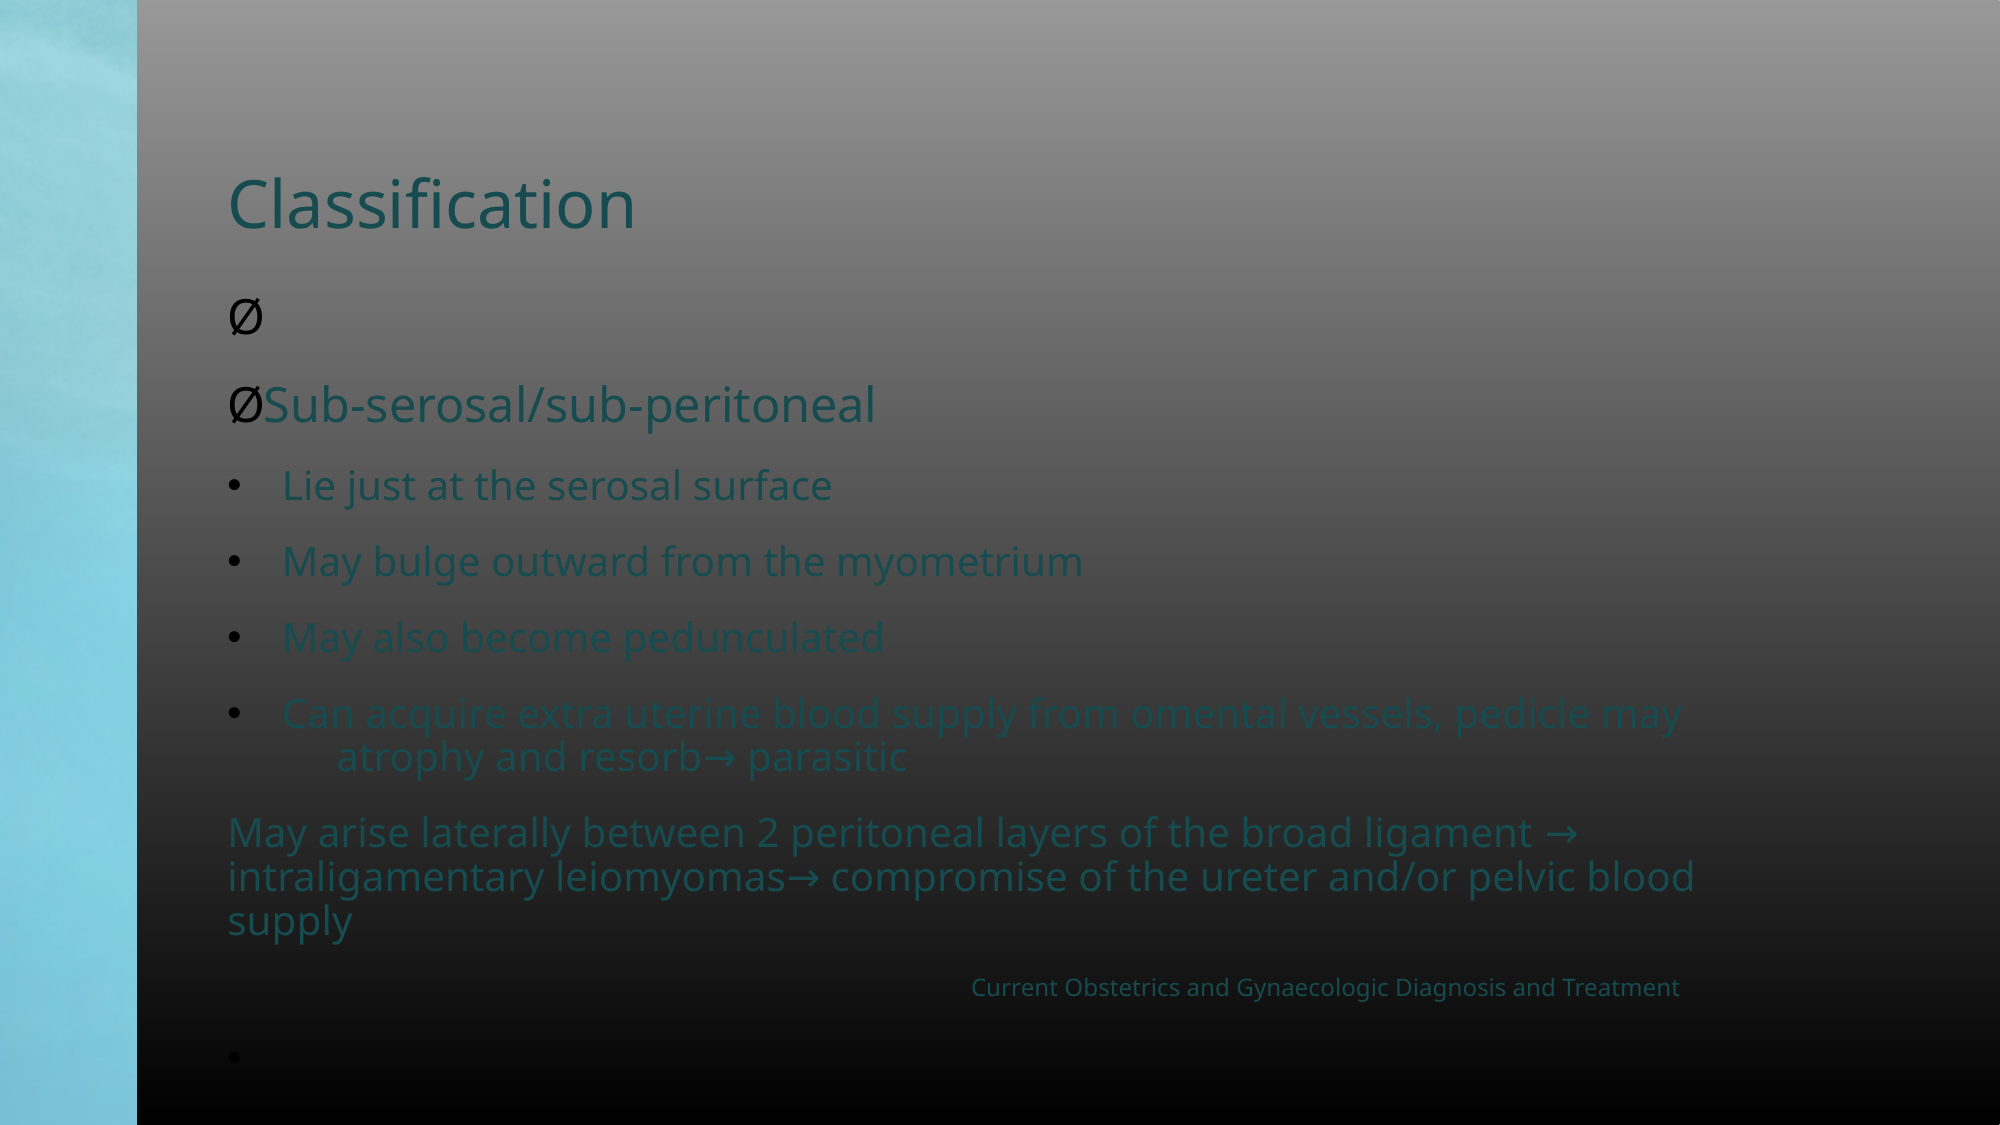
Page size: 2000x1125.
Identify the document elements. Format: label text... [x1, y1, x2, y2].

list Sub-serosal/sub-peritoneal Lie just at the serosal surface May bulge outward from the myometrium May also become pedunculated Can acquire extra uterine blood supply from omental vessels, pedicle may atrophy and resorb→ parasitic May arise laterally between 2 peritoneal layers of the broad ligament → intraligamentary leiomyomas→ compromise of the ureter and/or pelvic blood supply Current Obstetrics and Gynaecologic Diagnosis and Treatment [212, 275, 1788, 1013]
title Classification [212, 62, 1788, 250]
